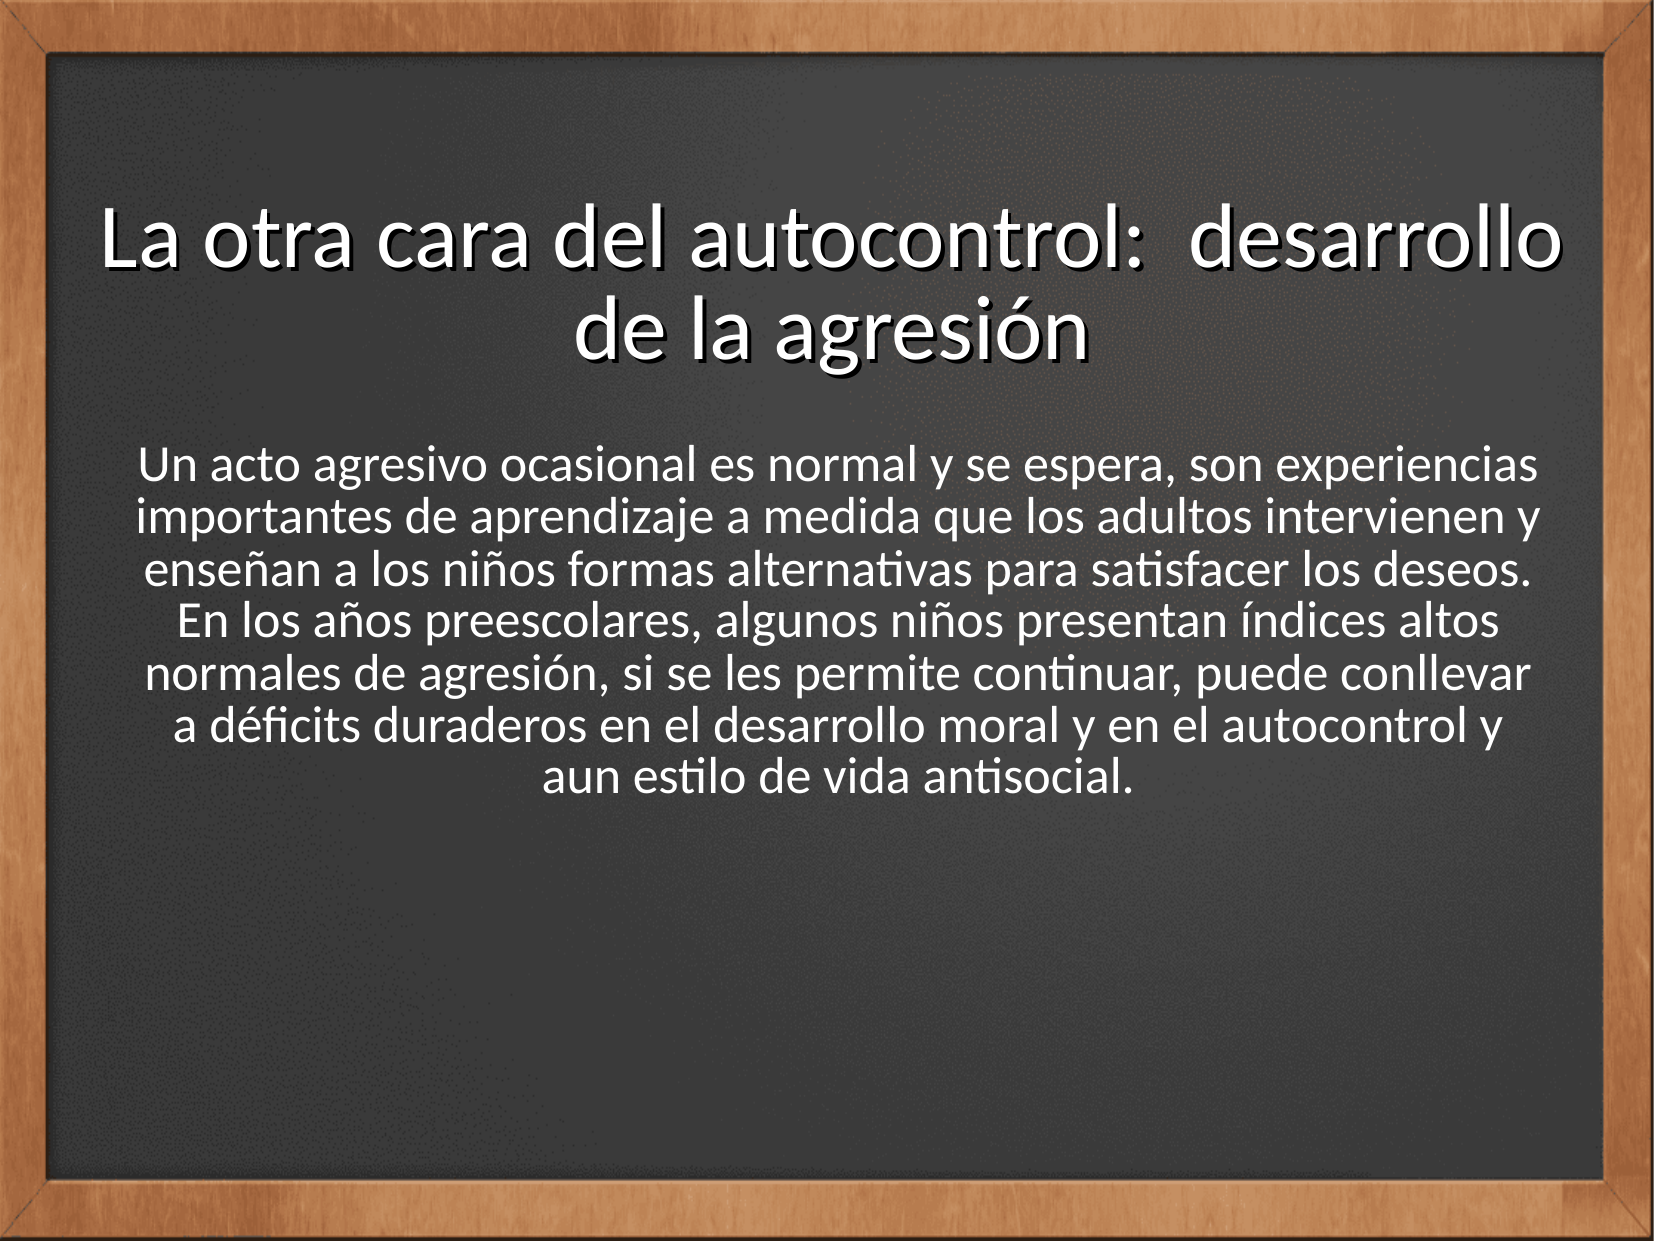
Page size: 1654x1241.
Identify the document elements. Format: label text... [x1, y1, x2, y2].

list Un acto agresivo ocasional es normal y se espera, son experiencias importantes de aprendizaje a medida que los adultos intervienen y enseñan a los niños formas alternativas para satisfacer los deseos. En los años preescolares, algunos niños presentan índices altos normales de agresión, si se les permite continuar, puede conllevar a déficits duraderos en el desarrollo moral y en el autocontrol y aun estilo de vida antisocial. [59, 442, 1548, 1241]
picture [0, 0, 1654, 1241]
title La otra cara del autocontrol: desarrollo de la agresión [88, 178, 1577, 403]
